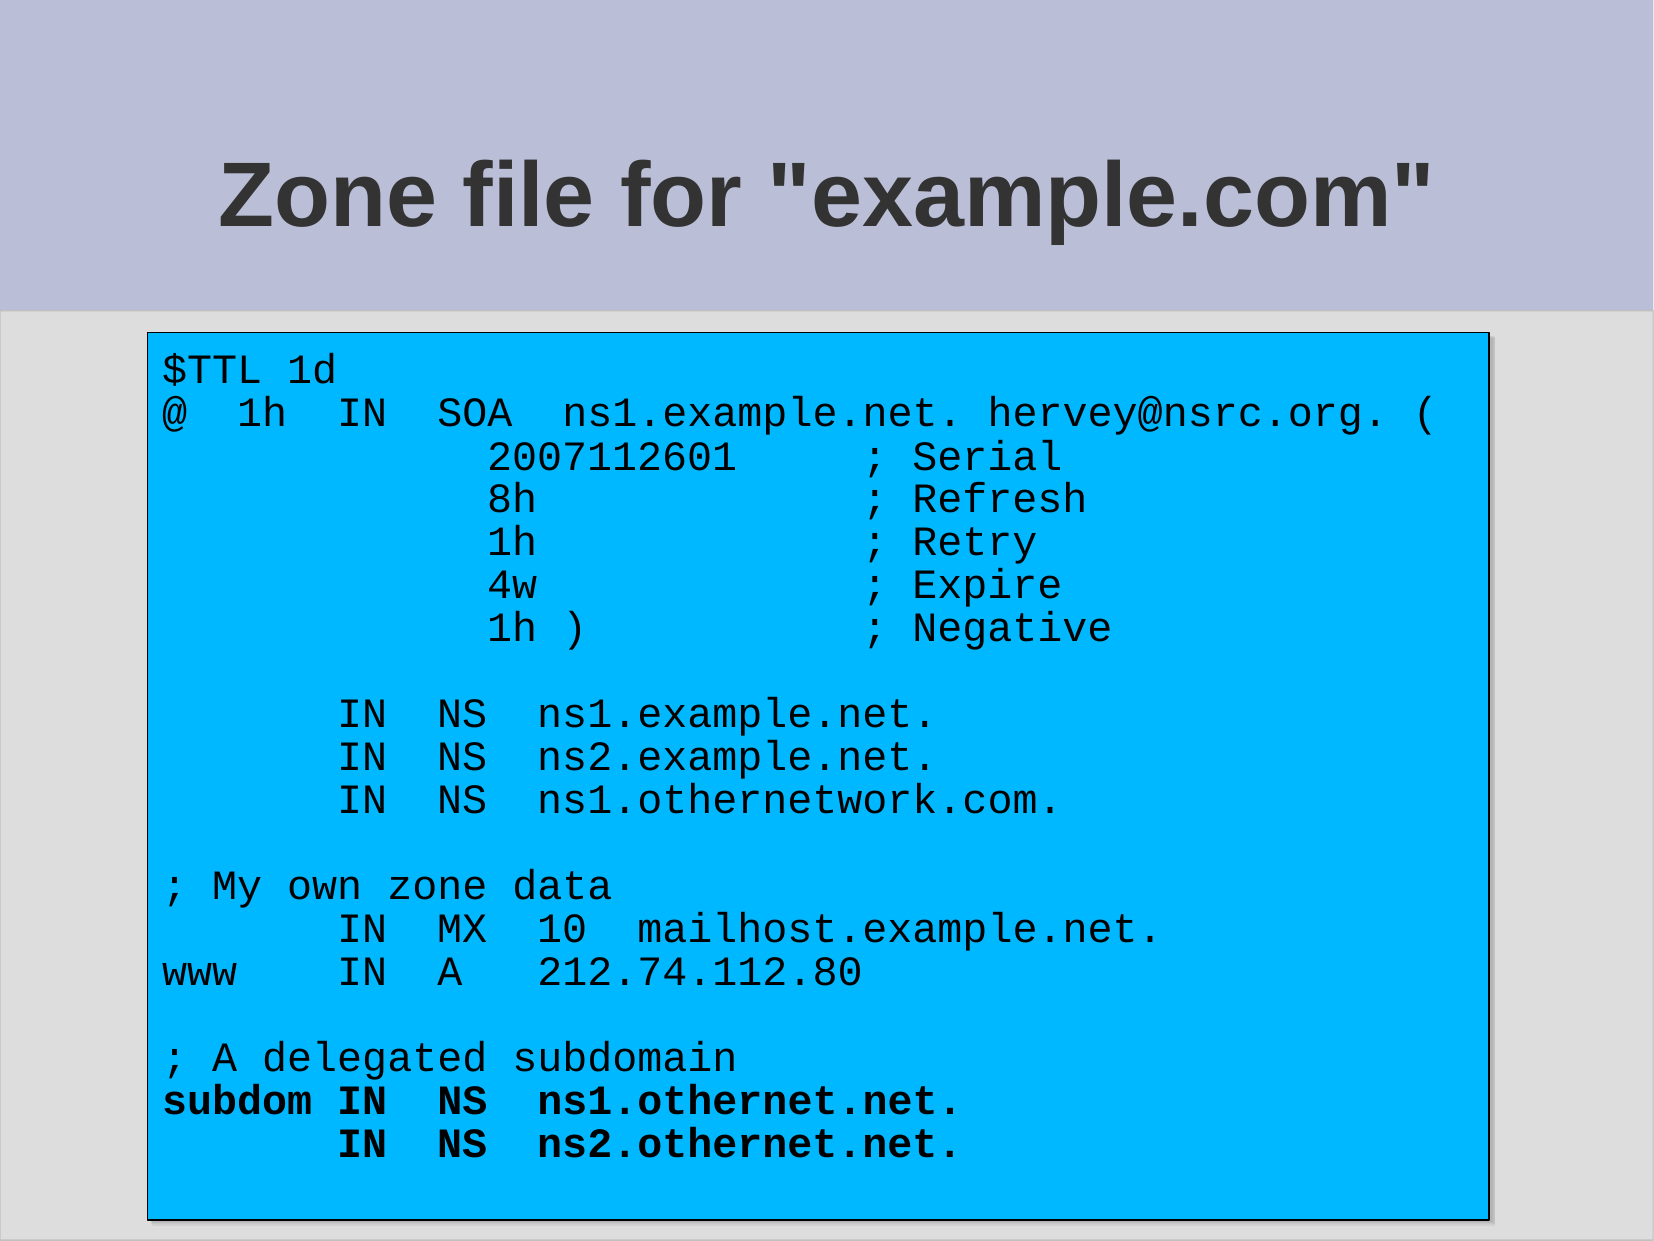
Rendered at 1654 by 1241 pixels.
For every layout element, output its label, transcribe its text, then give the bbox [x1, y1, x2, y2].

text_box $TTL 1d @ 1h IN SOA ns1.example.net. hervey@nsrc.org. ( 2007112601 ; Serial 8h ; Refresh 1h ; Retry 4w ; Expire 1h ) ; Negative IN NS ns1.example.net. IN NS ns2.example.net. IN NS ns1.othernetwork.com. ; My own zone data IN MX 10 mailhost.example.net. www IN A 212.74.112.80 ; A delegated subdomain subdom IN NS ns1.othernet.net. IN NS ns2.othernet.net. [147, 332, 1490, 1221]
title Zone file for "example.com" [121, 91, 1534, 299]
